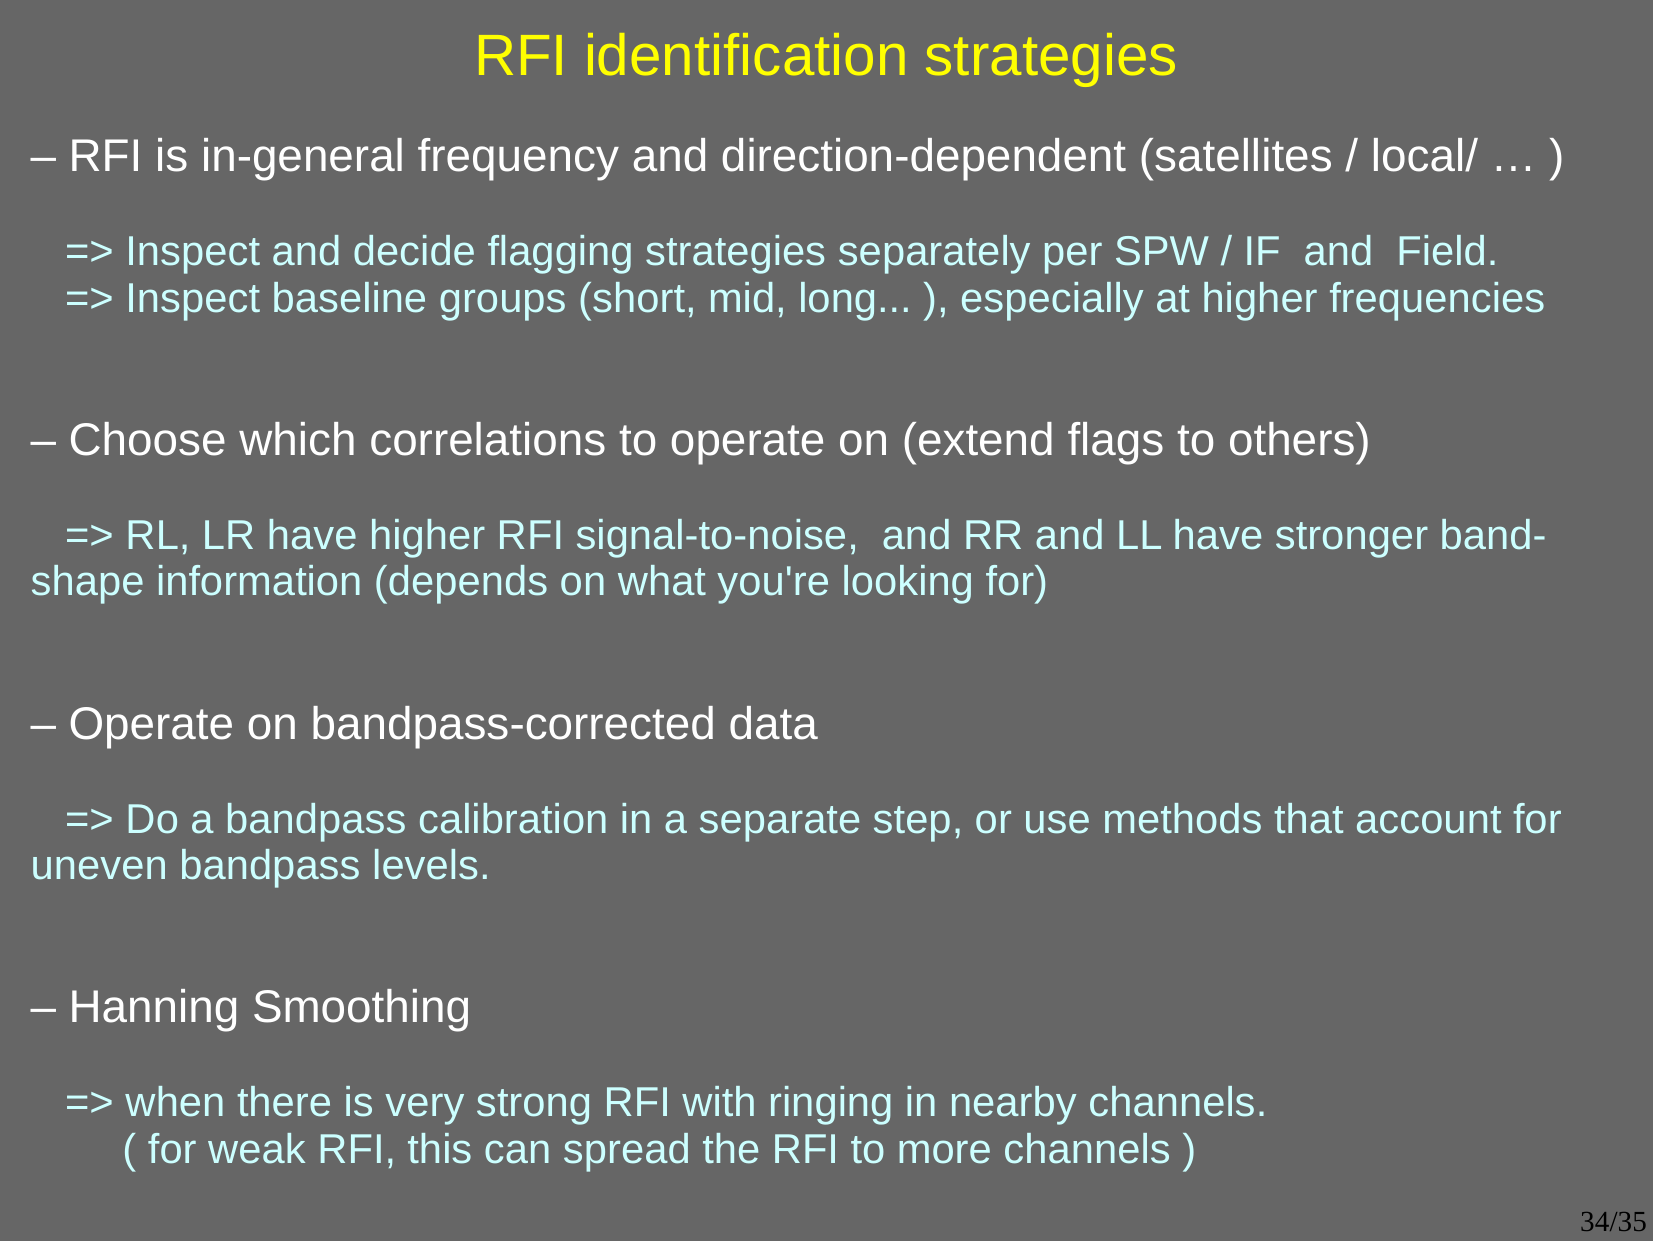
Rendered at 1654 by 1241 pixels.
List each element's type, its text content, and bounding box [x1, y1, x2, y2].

title RFI identification strategies [82, 15, 1571, 95]
text_box – RFI is in-general frequency and direction-dependent (satellites / local/ … ) => Inspect and decide flagging strategies separately per SPW / IF and Field. => Inspect baseline groups (short, mid, long... ), especially at higher frequencies – Choose which correlations to operate on (extend flags to others) => RL, LR have higher RFI signal-to-noise, and RR and LL have stronger band-shape information (depends on what you're looking for) – Operate on bandpass-corrected data => Do a bandpass calibration in a separate step, or use methods that account for uneven bandpass levels. – Hanning Smoothing => when there is very strong RFI with ringing in nearby channels. ( for weak RFI, this can spread the RFI to more channels ) [15, 122, 1653, 1226]
